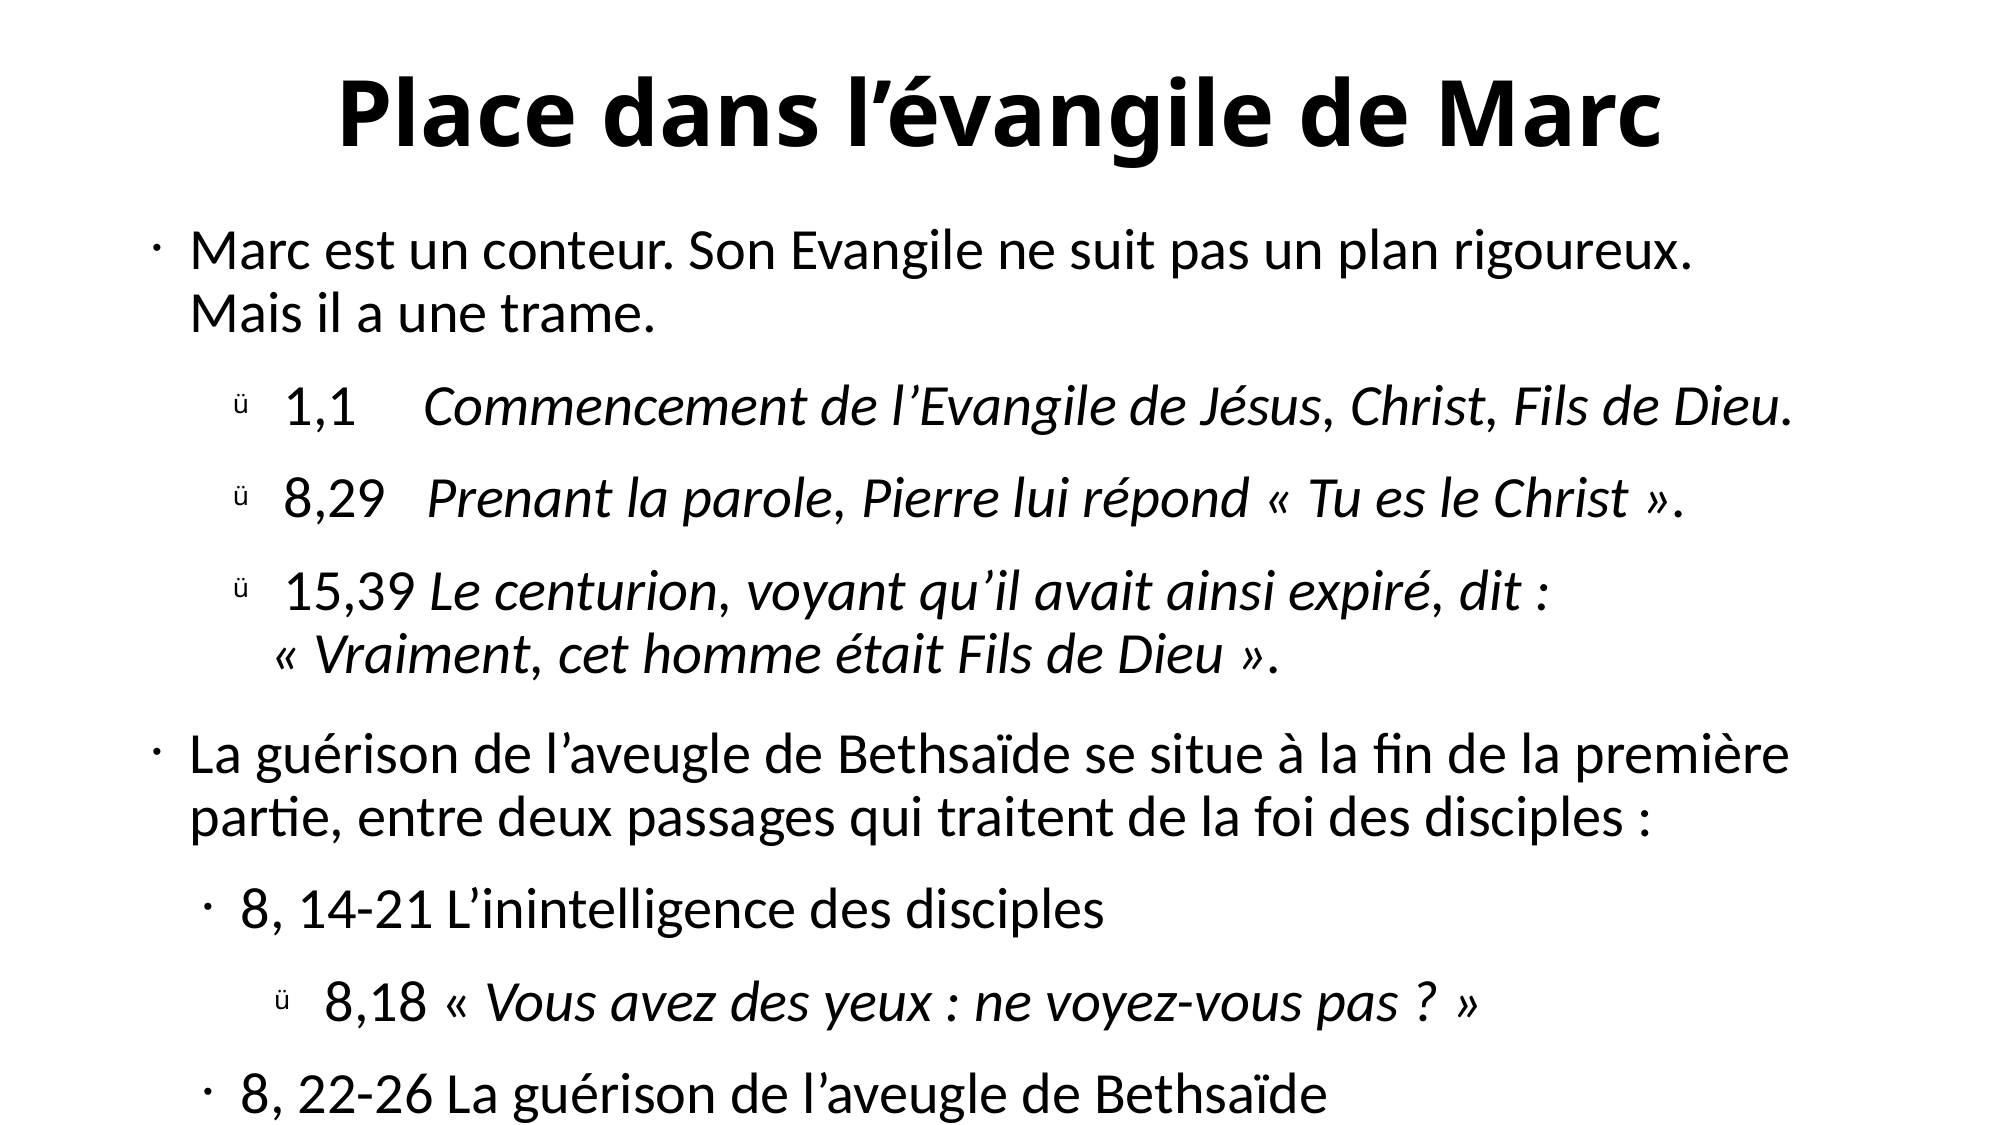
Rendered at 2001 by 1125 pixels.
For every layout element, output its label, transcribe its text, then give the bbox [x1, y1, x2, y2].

title Place dans l’évangile de Marc [137, 59, 1863, 178]
list Marc est un conteur. Son Evangile ne suit pas un plan rigoureux. Mais il a une trame. 1,1 Commencement de l’Evangile de Jésus, Christ, Fils de Dieu. 8,29 Prenant la parole, Pierre lui répond « Tu es le Christ ». 15,39 Le centurion, voyant qu’il avait ainsi expiré, dit : « Vraiment, cet homme était Fils de Dieu ». La guérison de l’aveugle de Bethsaïde se situe à la fin de la première partie, entre deux passages qui traitent de la foi des disciples : 8, 14-21 L’inintelligence des disciples 8,18 « Vous avez des yeux : ne voyez-vous pas ? » 8, 22-26 La guérison de l’aveugle de Bethsaïde 8, 27-30 Pierre reconnaît en Jésus le Messie [137, 212, 1863, 1066]
